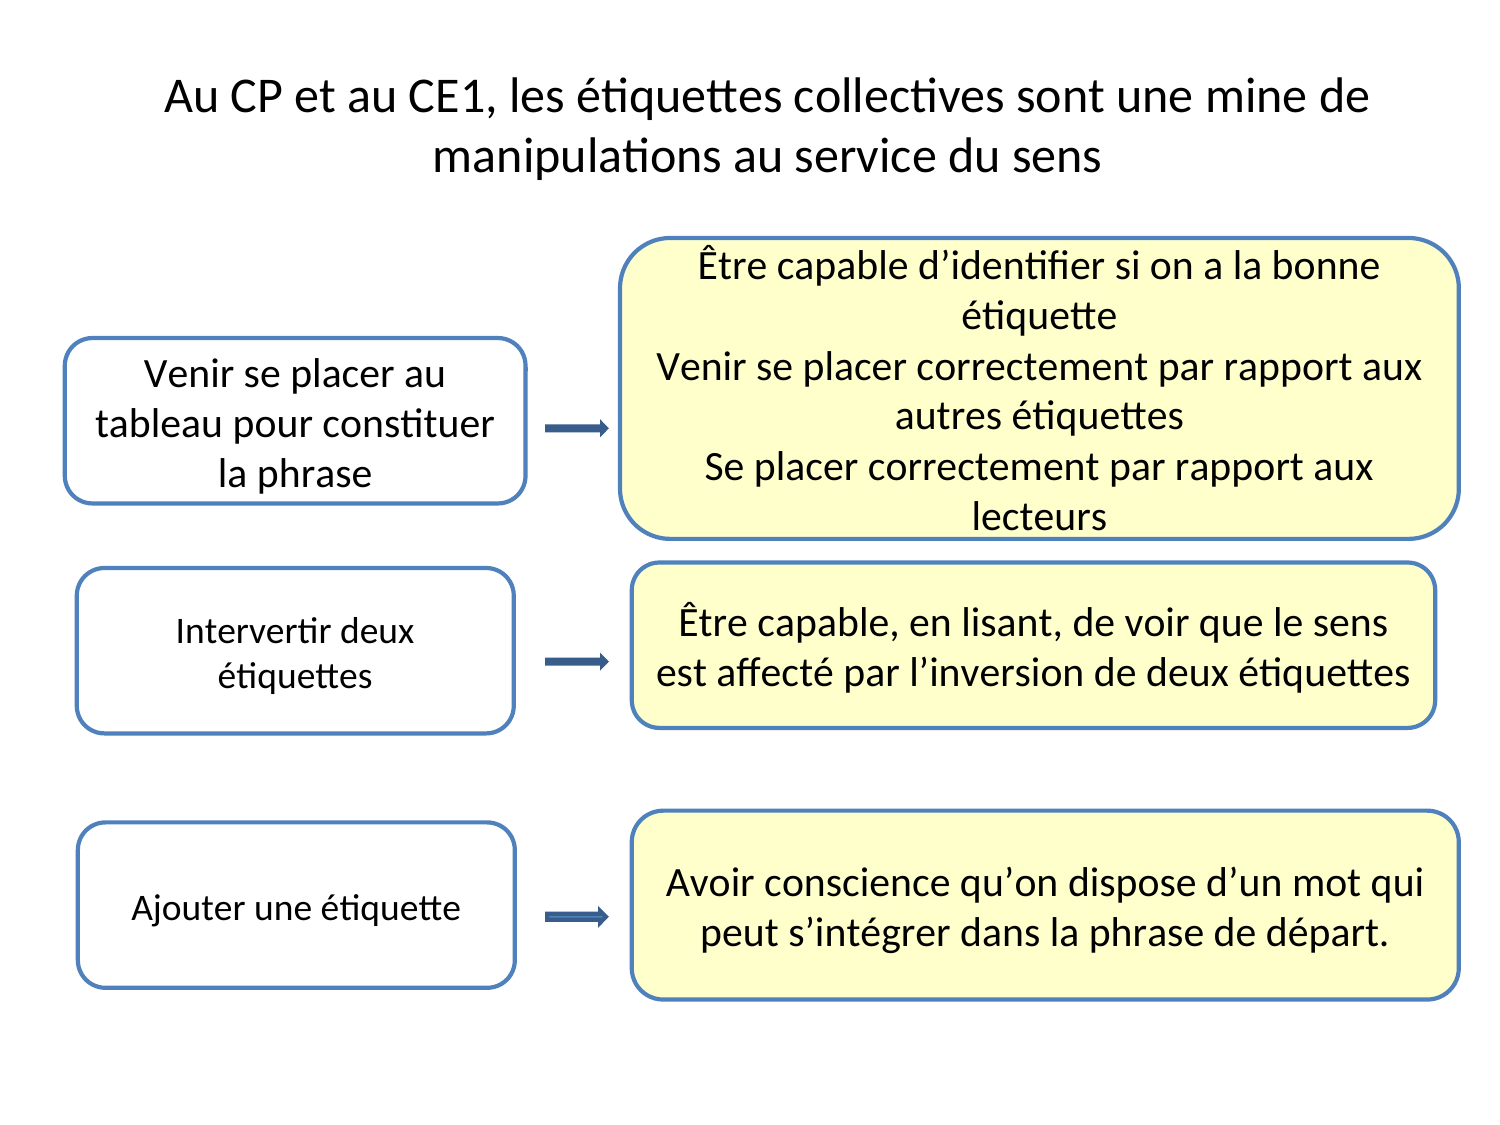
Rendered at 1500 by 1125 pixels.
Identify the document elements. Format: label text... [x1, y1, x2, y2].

text_box [547, 424, 606, 433]
text_box [547, 910, 606, 923]
text_box Ajouter une étiquette [77, 822, 515, 988]
text_box Être capable d’identifier si on a la bonne étiquette Venir se placer correctement par rapport aux autres étiquettes Se placer correctement par rapport aux lecteurs [620, 237, 1459, 539]
text_box Avoir conscience qu’on dispose d’un mot qui peut s’intégrer dans la phrase de départ. [631, 810, 1459, 1000]
text_box Être capable, en lisant, de voir que le sens est affecté par l’inversion de deux étiquettes [631, 562, 1436, 728]
text_box Au CP et au CE1, les étiquettes collectives sont une mine de manipulations au service du sens [100, 54, 1436, 191]
text_box Venir se placer au tableau pour constituer la phrase [64, 338, 526, 504]
text_box Intervertir deux étiquettes [76, 567, 514, 734]
text_box [547, 657, 606, 666]
